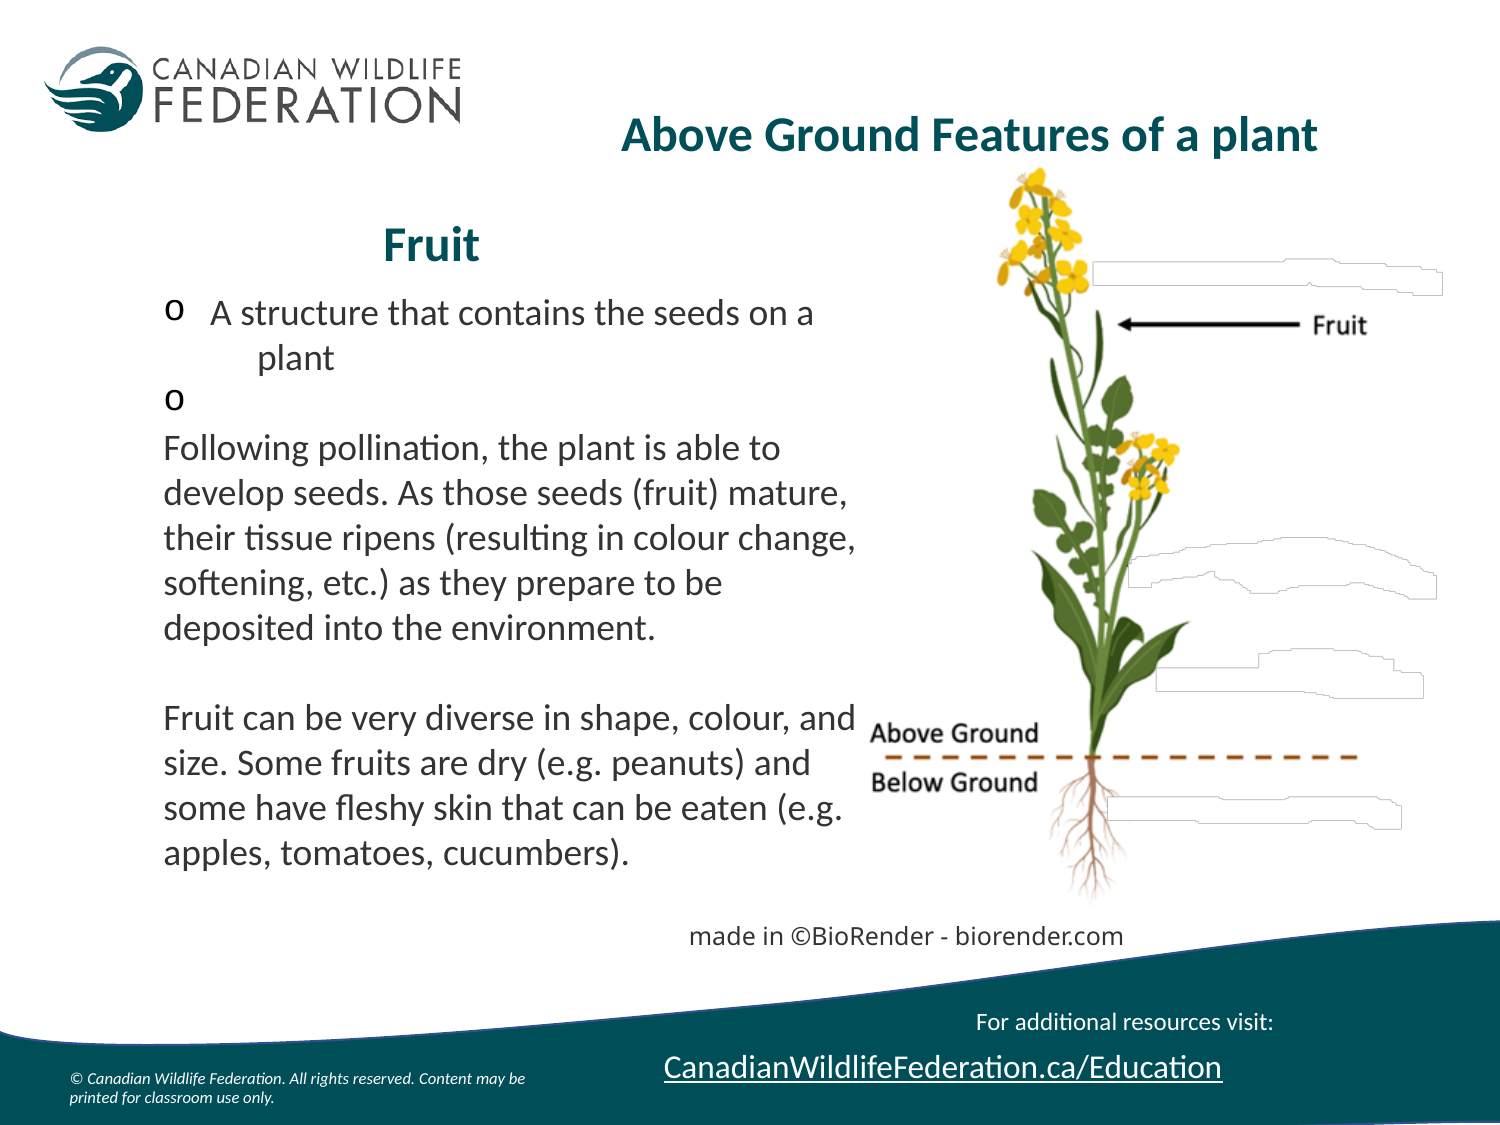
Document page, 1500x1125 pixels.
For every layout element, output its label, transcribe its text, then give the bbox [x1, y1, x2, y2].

text_box For additional resources visit: [961, 998, 1438, 1044]
text_box Above Ground Features of a plant [606, 93, 1346, 170]
picture [44, 46, 460, 132]
text_box made in ©BioRender - biorender.com [673, 912, 1495, 959]
text_box A structure that contains the seeds on a plant Following pollination, the plant is able to develop seeds. As those seeds (fruit) mature, their tissue ripens (resulting in colour change, softening, etc.) as they prepare to be deposited into the environment. Fruit can be very diverse in shape, colour, and size. Some fruits are dry (e.g. peanuts) and some have fleshy skin that can be eaten (e.g. apples, tomatoes, cucumbers). [0, 280, 873, 887]
picture [785, 161, 1491, 910]
text_box CanadianWildlifeFederation.ca/Education [648, 1037, 1438, 1094]
text_box Fruit [62, 204, 802, 280]
text_box © Canadian Wildlife Federation. All rights reserved. Content may be printed for classroom use only. [54, 1059, 562, 1116]
text_box [0, 921, 1500, 1125]
